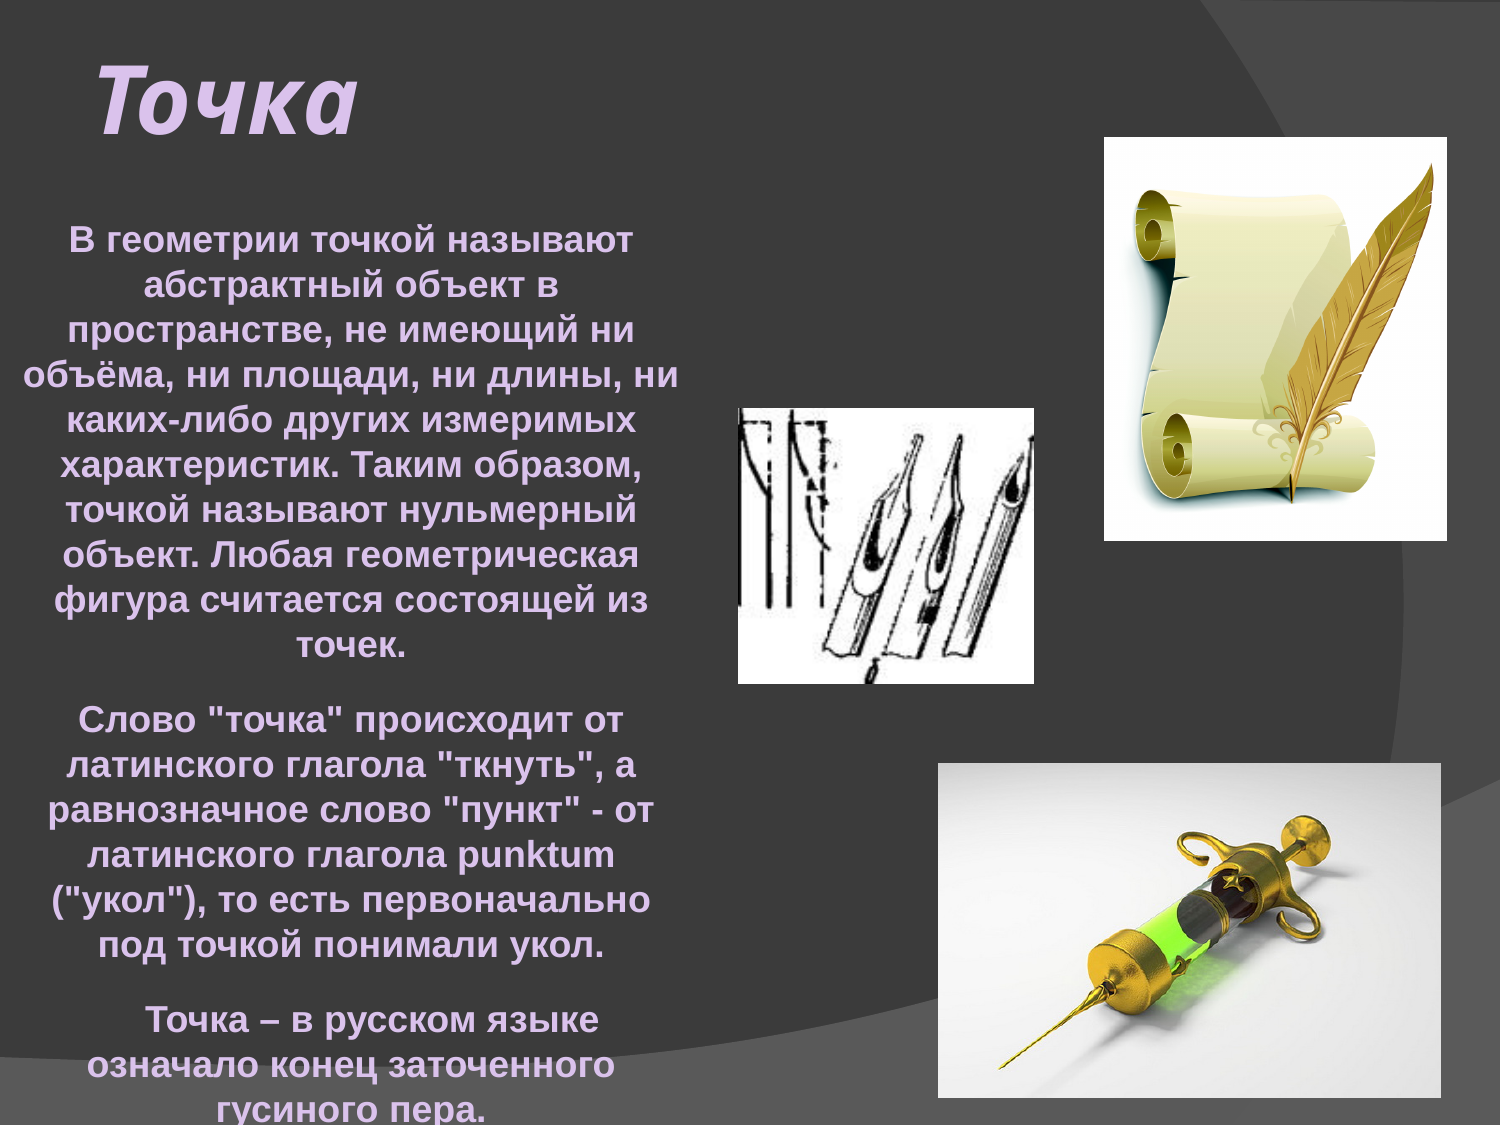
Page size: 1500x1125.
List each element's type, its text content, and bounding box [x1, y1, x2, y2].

picture [738, 408, 1034, 684]
list В геометрии точкой называют абстрактный объект в пространстве, не имеющий ни объёма, ни площади, ни длины, ни каких-либо других измеримых характеристик. Таким образом, точкой называют нульмерный объект. Любая геометрическая фигура считается состоящей из точек. Слово "точка" происходит от латинского глагола "ткнуть", а равнозначное слово "пункт" - от латинского глагола punktum ("укол"), то есть первоначально под точкой понимали укол. Точка – в русском языке означало конец заточенного гусиного пера. [0, 208, 703, 1090]
picture [1104, 137, 1447, 541]
picture [938, 763, 1441, 1098]
title Точка [76, 30, 398, 162]
